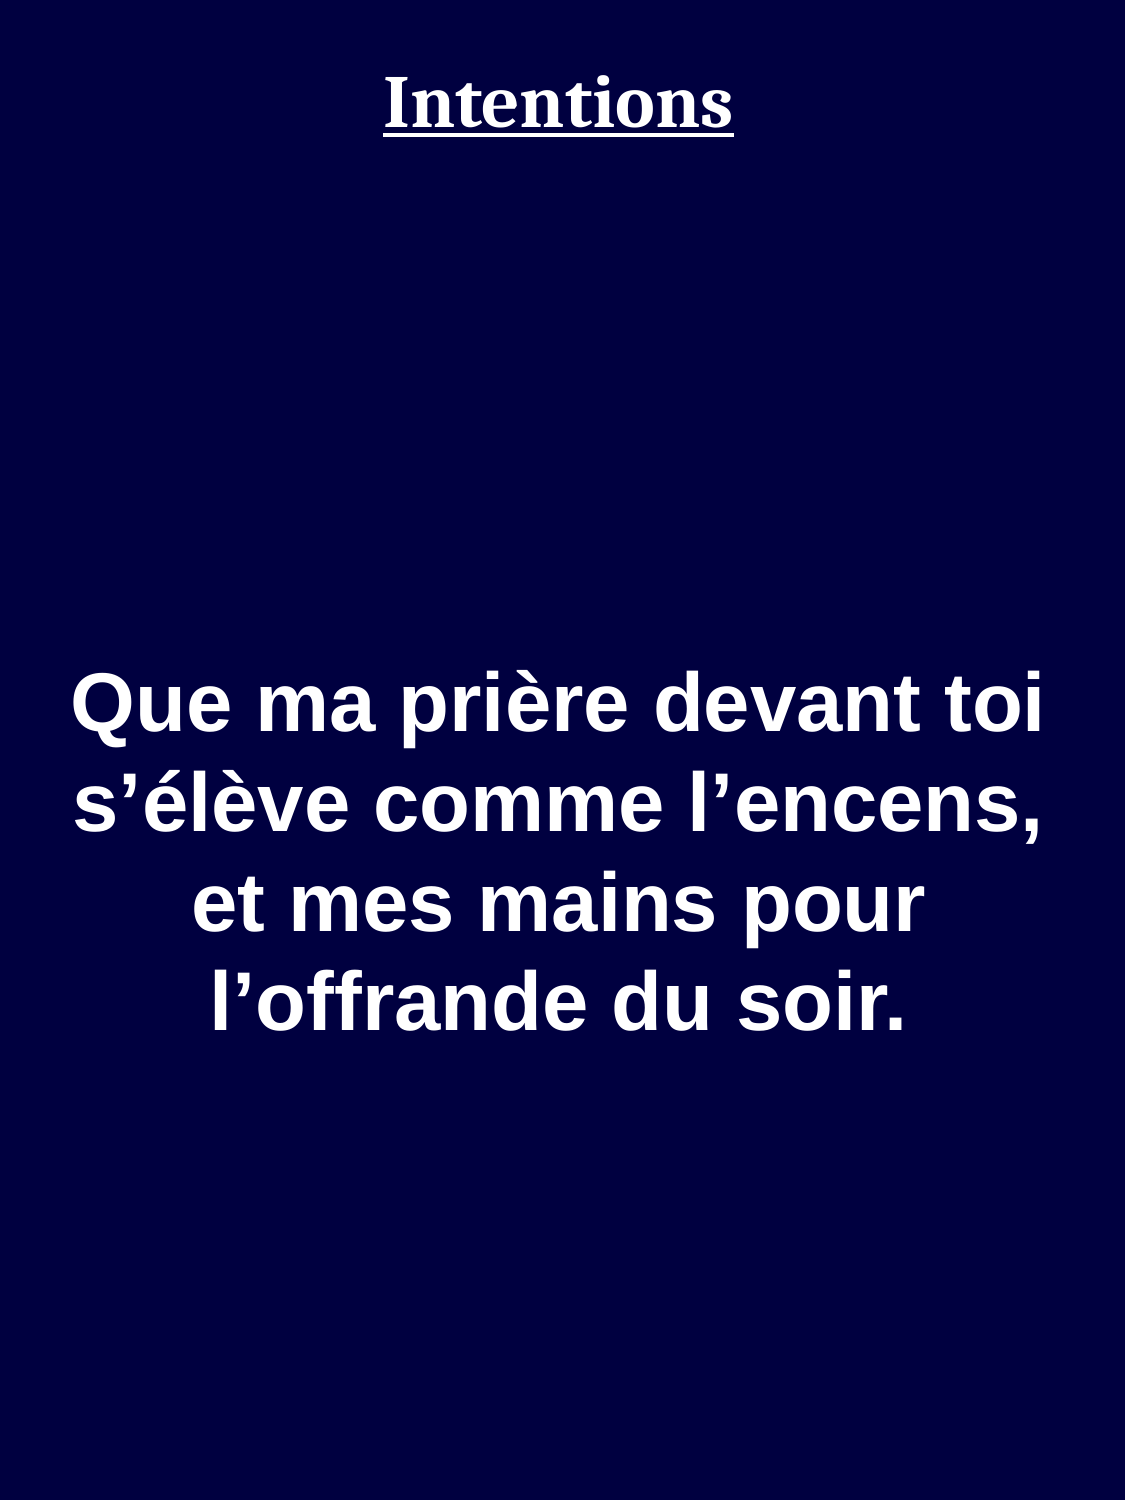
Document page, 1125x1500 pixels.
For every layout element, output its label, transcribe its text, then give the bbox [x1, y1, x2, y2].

text_box Intentions Que ma prière devant toi s’élève comme l’encens, et mes mains pour l’offrande du soir. [0, 45, 1125, 1500]
